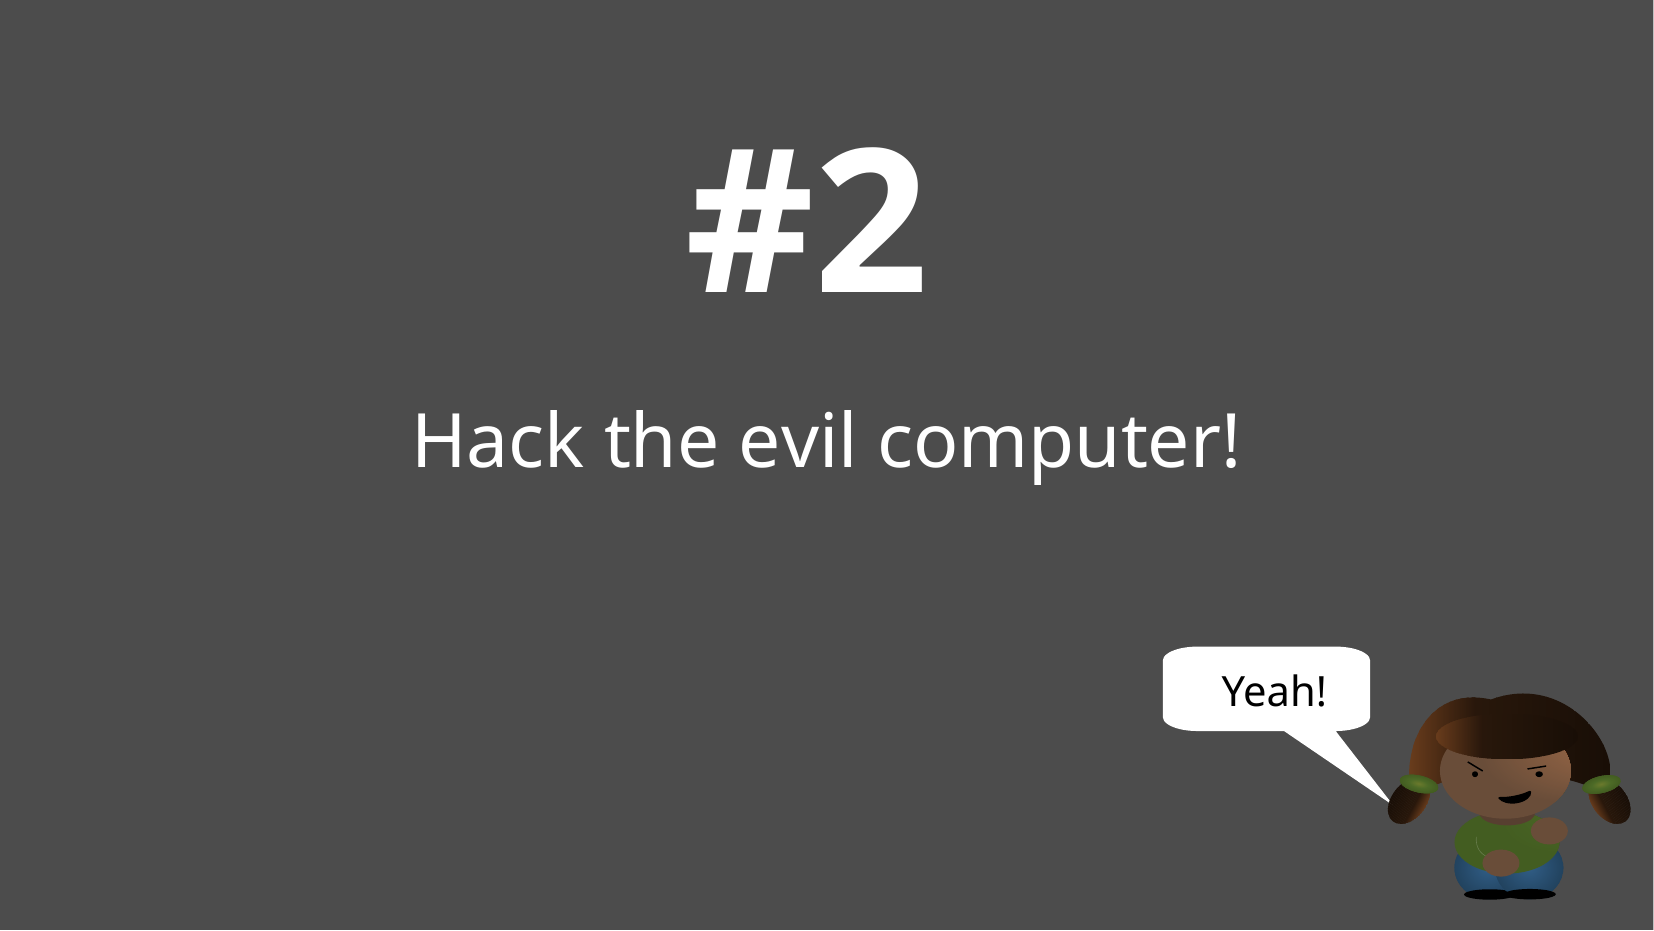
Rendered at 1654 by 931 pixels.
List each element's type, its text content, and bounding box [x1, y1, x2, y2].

title #2 Hack the evil computer! [120, 97, 1533, 526]
text_box [1285, 732, 1387, 802]
text_box Yeah! [1180, 659, 1369, 732]
text_box [1162, 646, 1371, 730]
picture [1387, 693, 1631, 900]
